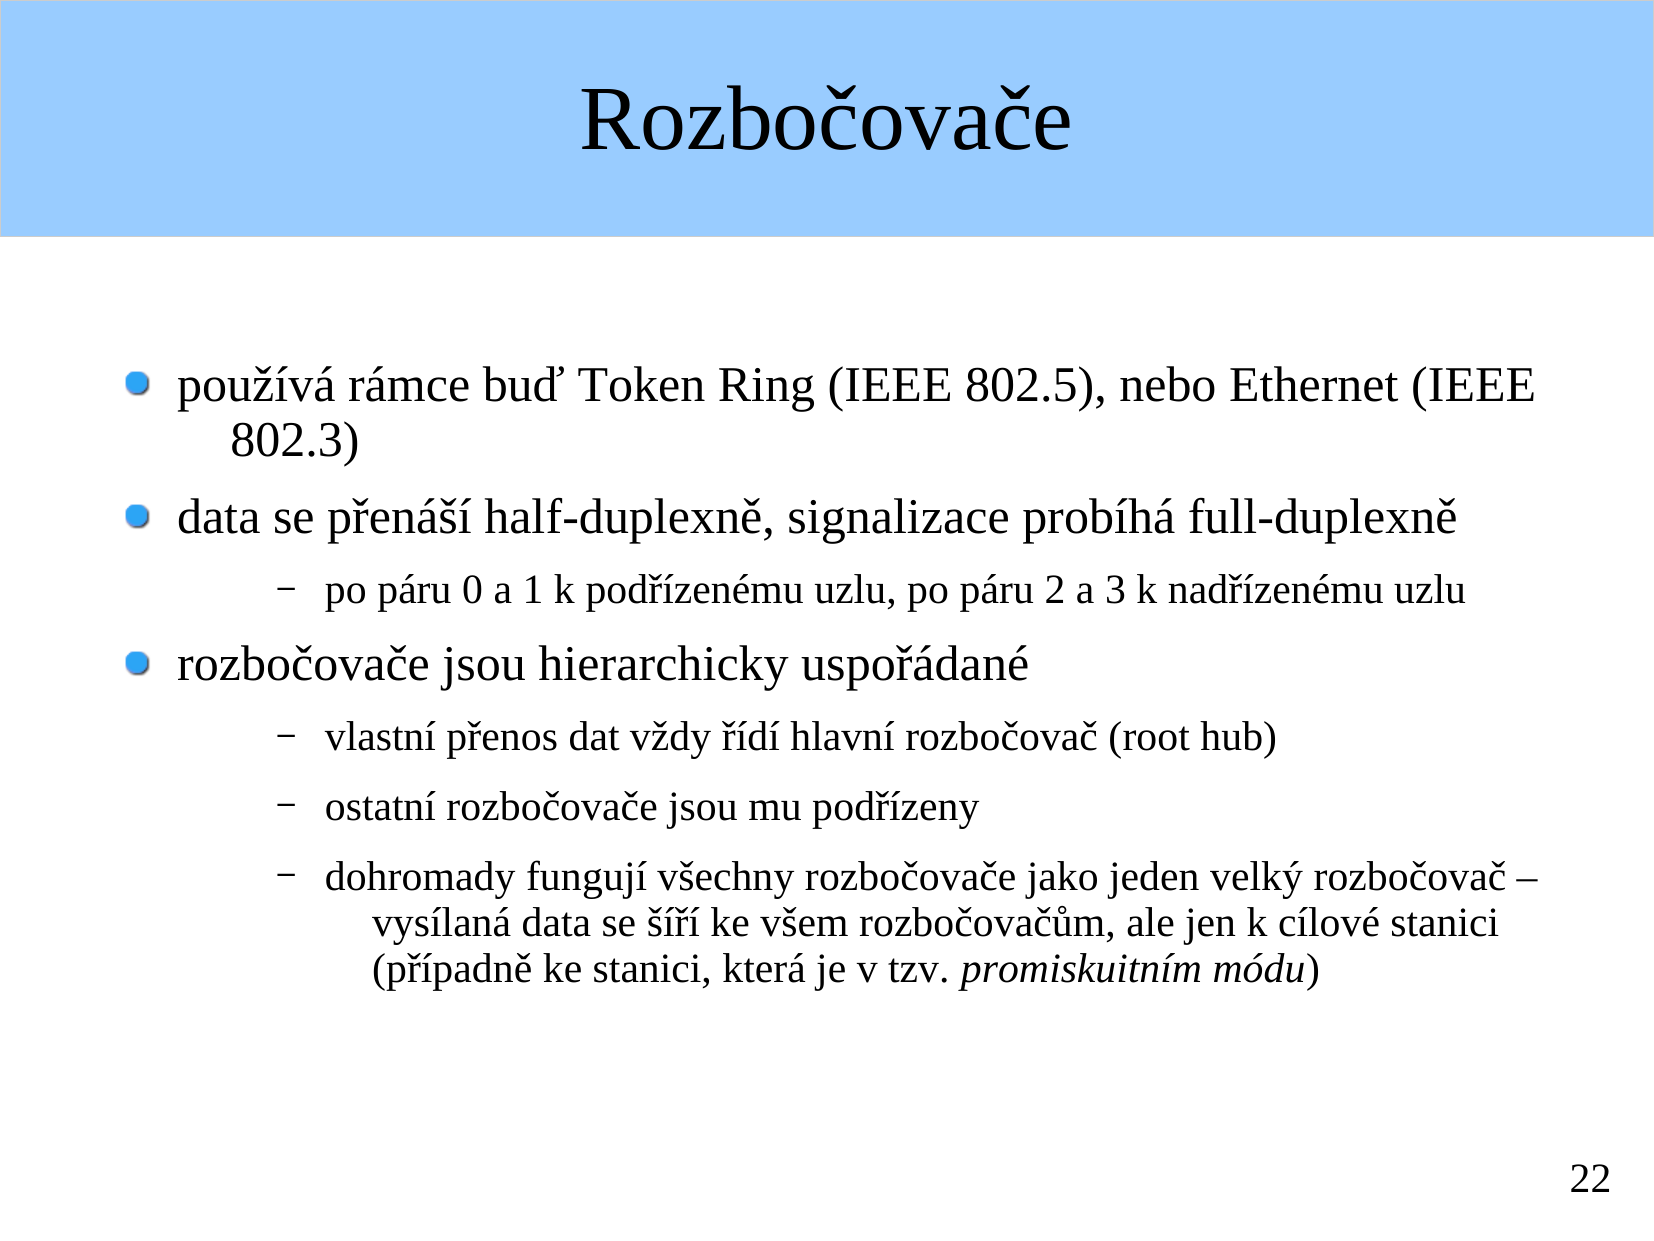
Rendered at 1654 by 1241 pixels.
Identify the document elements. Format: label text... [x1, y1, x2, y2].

list používá rámce buď Token Ring (IEEE 802.5), nebo Ethernet (IEEE 802.3) data se přenáší half-duplexně, signalizace probíhá full-duplexně po páru 0 a 1 k podřízenému uzlu, po páru 2 a 3 k nadřízenému uzlu rozbočovače jsou hierarchicky uspořádané vlastní přenos dat vždy řídí hlavní rozbočovač (root hub) ostatní rozbočovače jsou mu podřízeny dohromady fungují všechny rozbočovače jako jeden velký rozbočovač – vysílaná data se šíří ke všem rozbočovačům, ale jen k cílové stanici (případně ke stanici, která je v tzv. promiskuitním módu) [88, 356, 1565, 1164]
title Rozbočovače [0, 0, 1654, 237]
